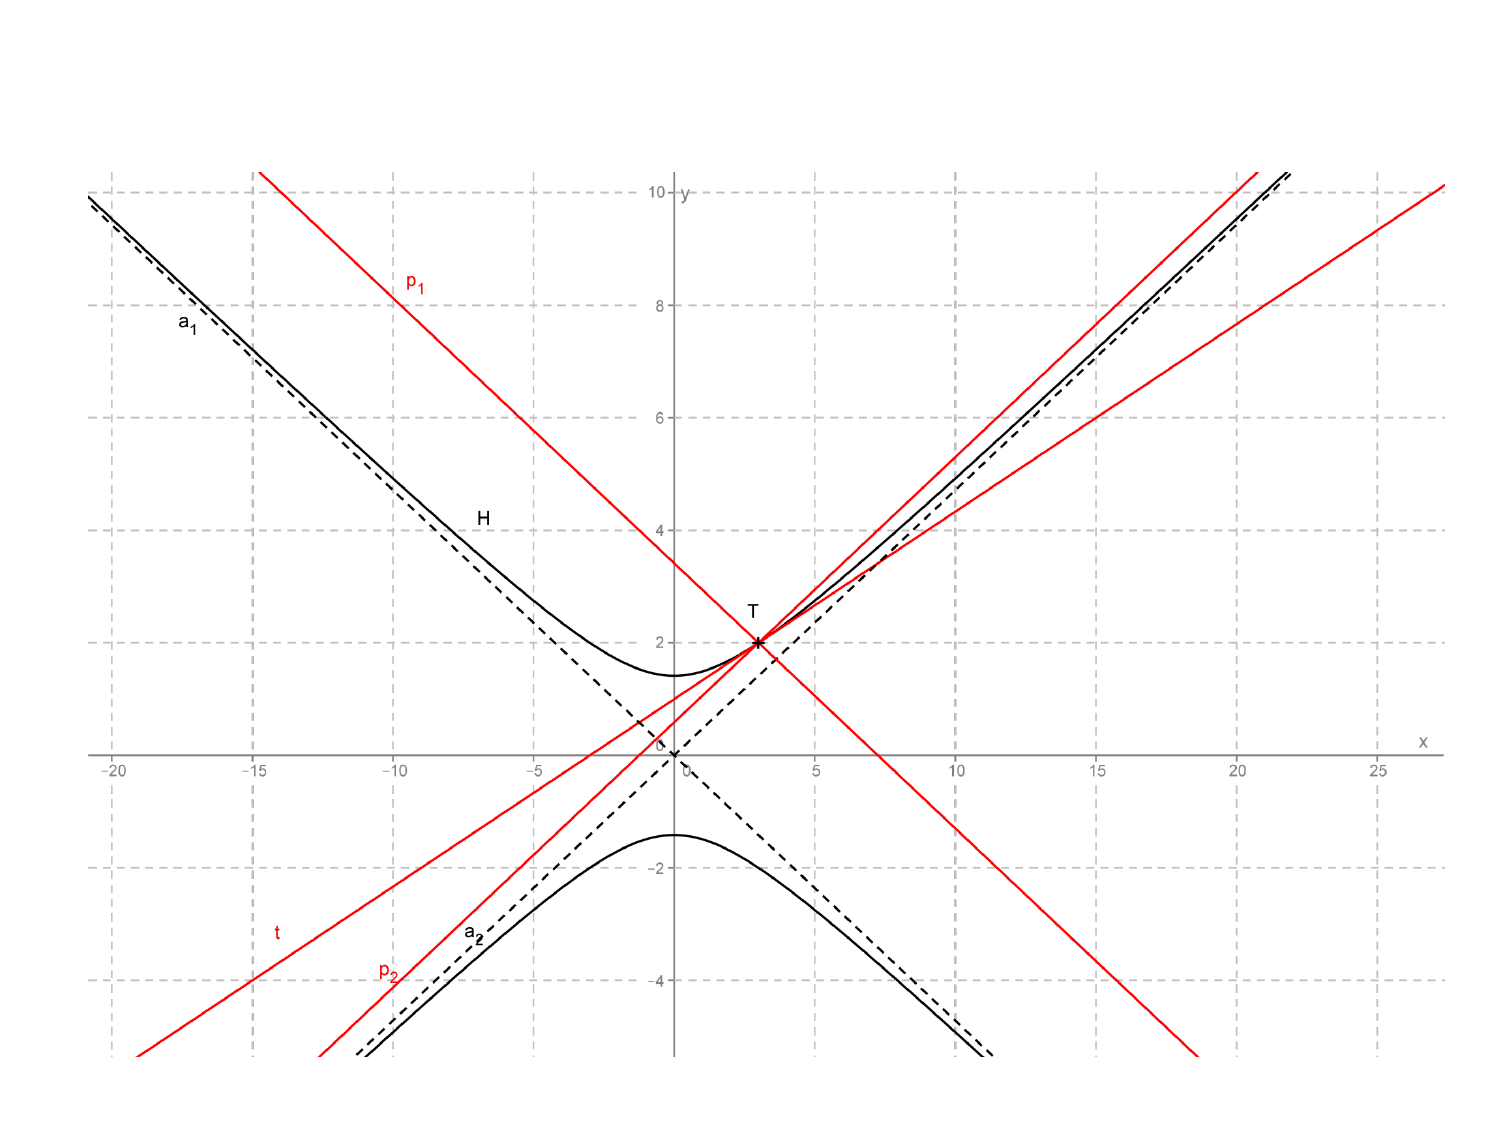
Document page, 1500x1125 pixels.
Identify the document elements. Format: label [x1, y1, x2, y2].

text_box [88, 172, 1445, 1057]
